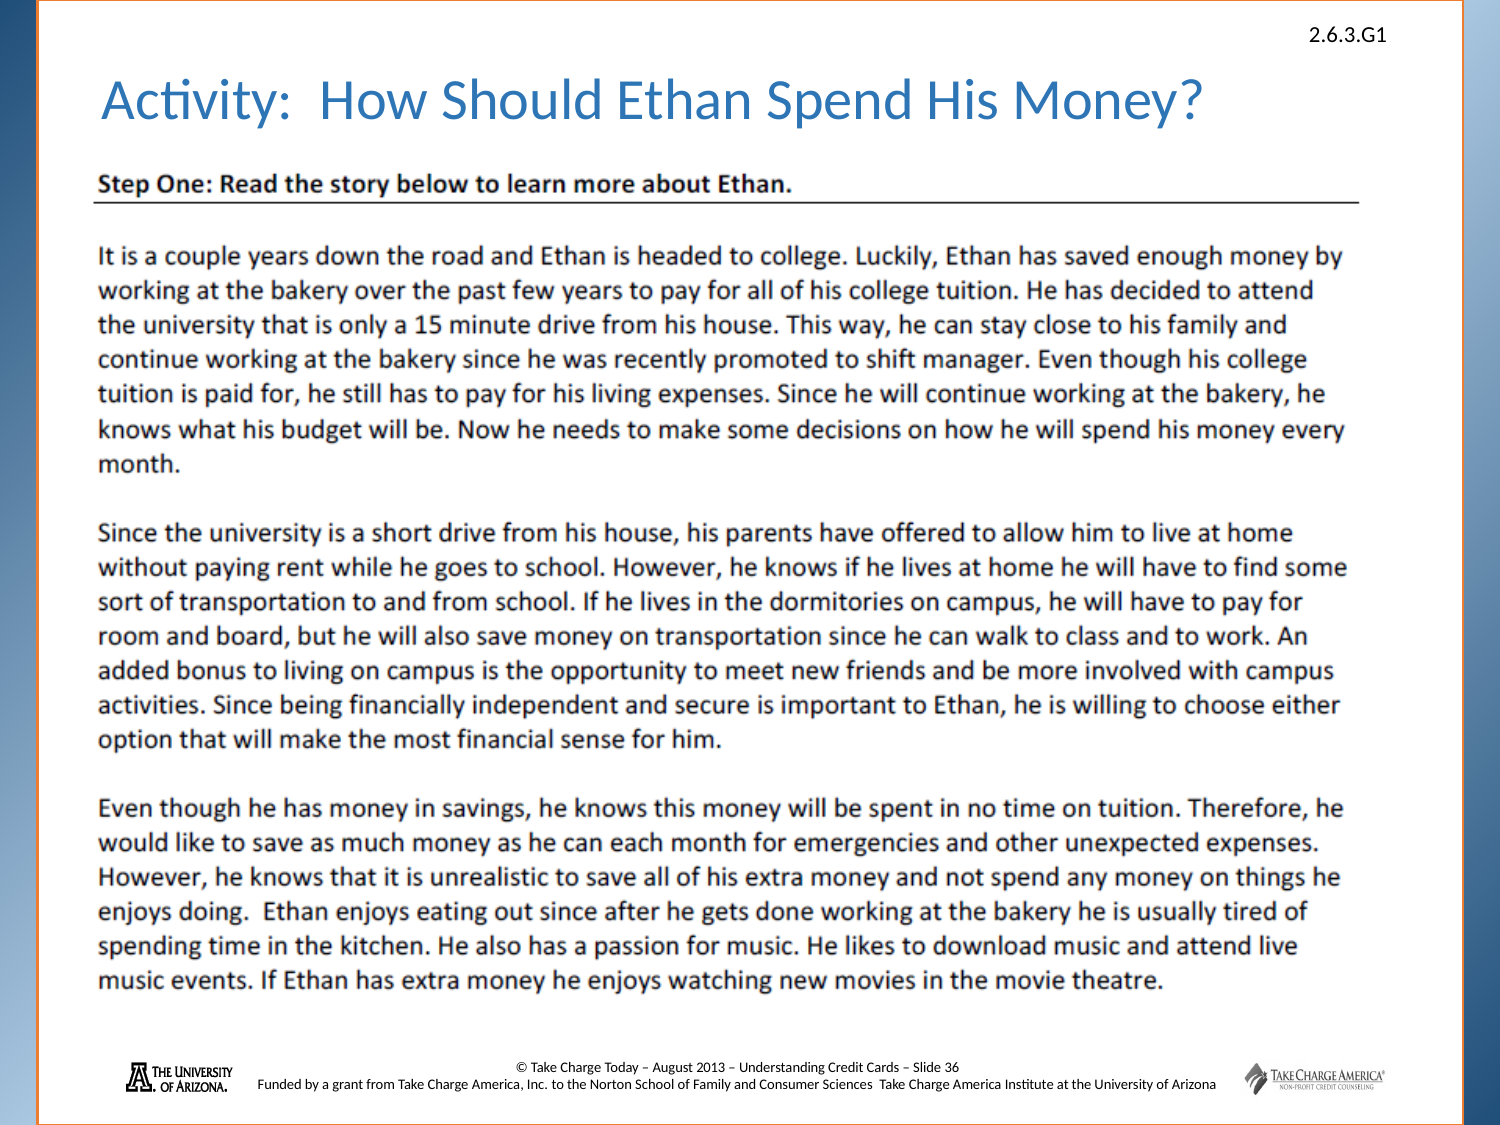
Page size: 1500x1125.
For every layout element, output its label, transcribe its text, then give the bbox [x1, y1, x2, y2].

text_box Activity: How Should Ethan Spend His Money? [86, 53, 1355, 140]
picture [86, 160, 1386, 1011]
